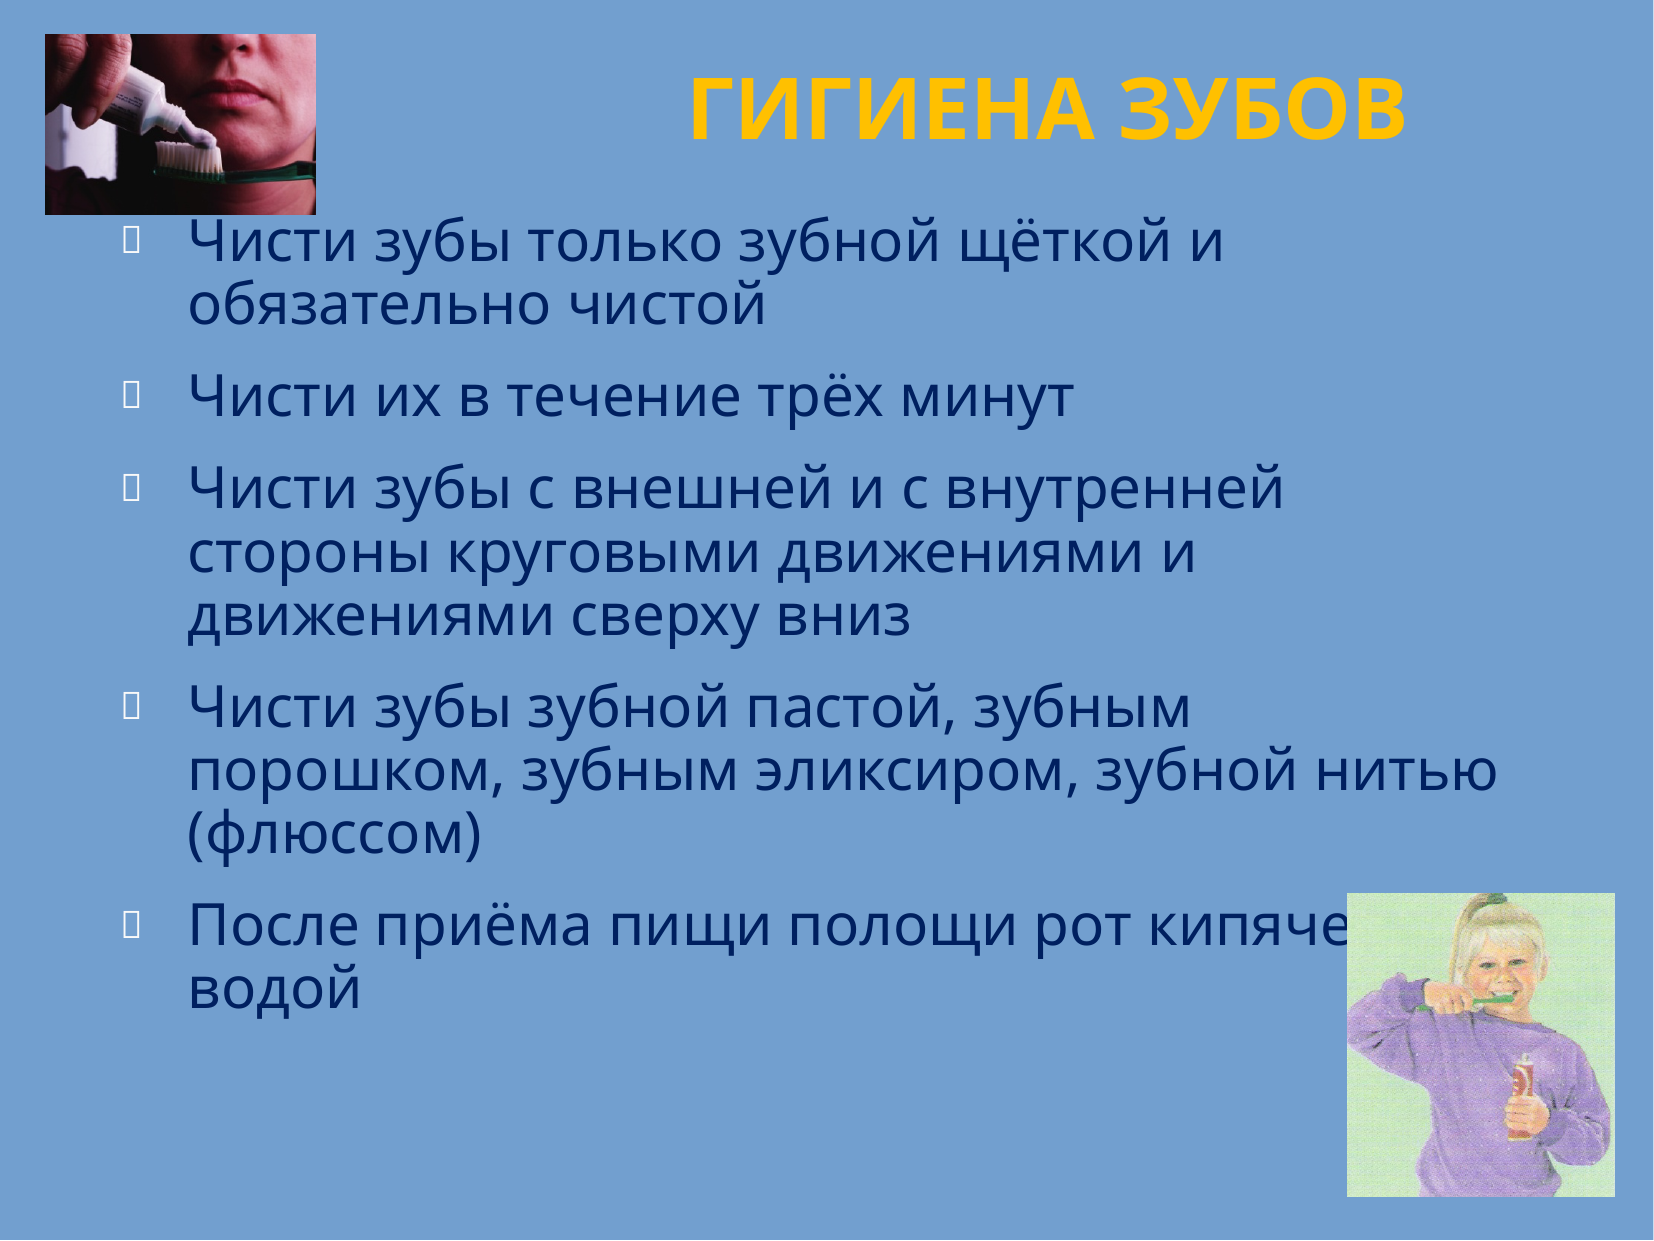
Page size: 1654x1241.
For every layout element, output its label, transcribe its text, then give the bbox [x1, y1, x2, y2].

picture [1347, 893, 1615, 1197]
picture [45, 34, 316, 215]
title ГИГИЕНА ЗУБОВ [488, 47, 1609, 201]
list Чисти зубы только зубной щёткой и обязательно чистой Чисти их в течение трёх минут Чисти зубы с внешней и с внутренней стороны круговыми движениями и движениями сверху вниз Чисти зубы зубной пастой, зубным порошком, зубным эликсиром, зубной нитью (флюссом) После приёма пищи полощи рот кипяченой водой [82, 203, 1530, 1206]
